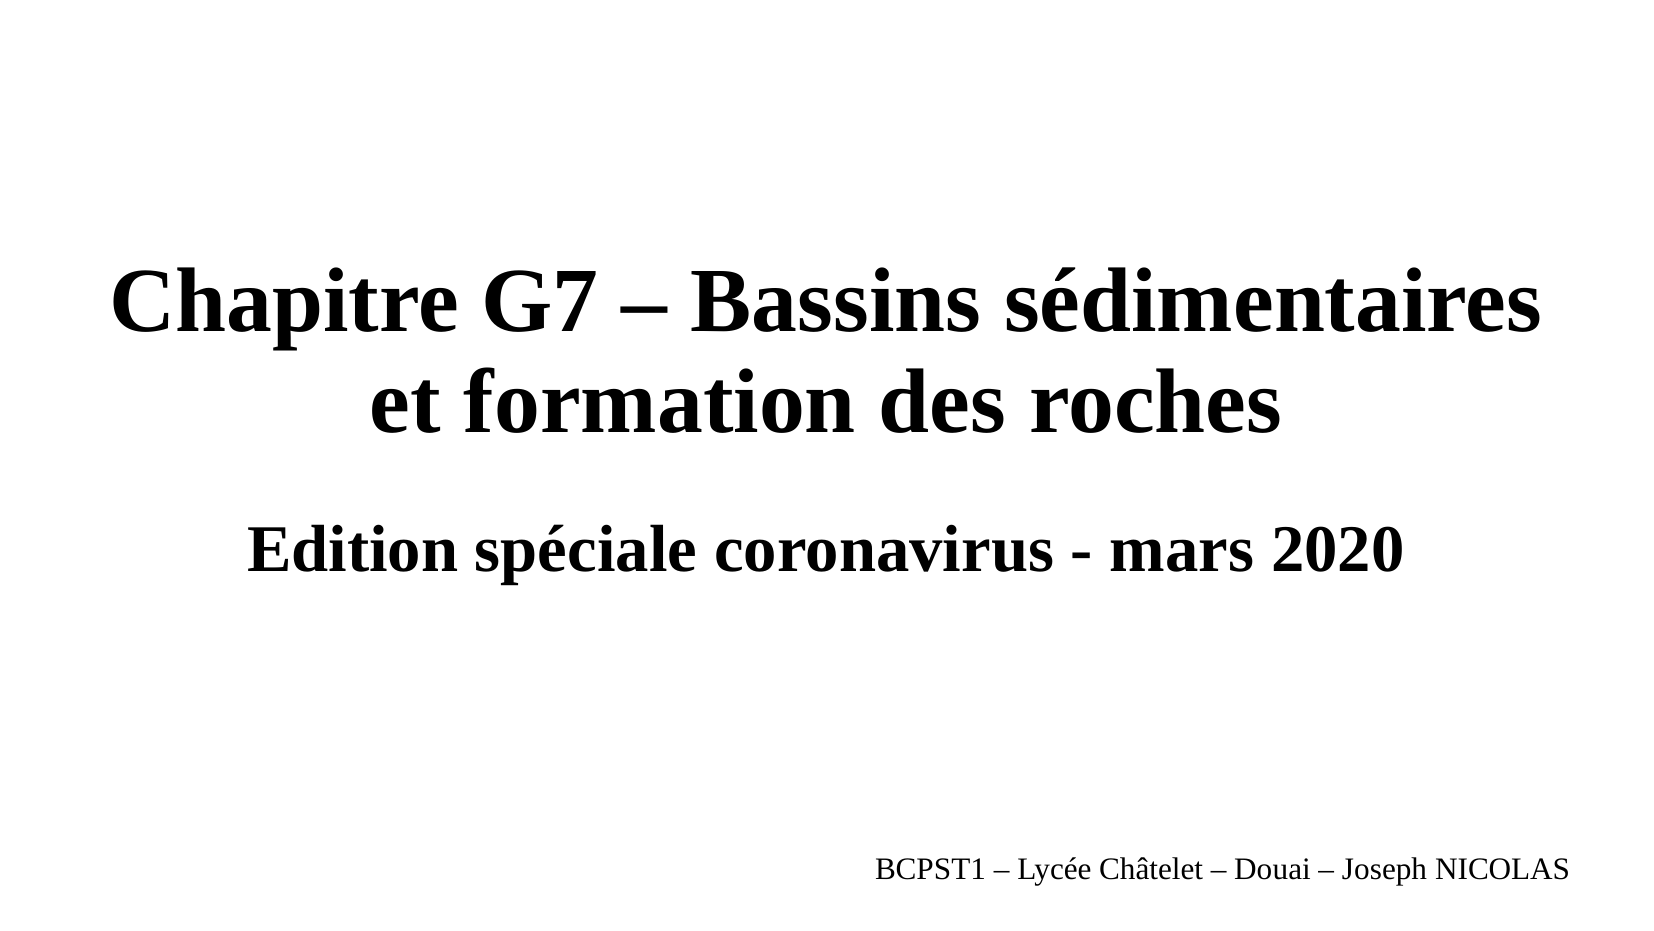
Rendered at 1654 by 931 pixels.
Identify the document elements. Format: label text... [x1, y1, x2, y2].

title Chapitre G7 – Bassins sédimentaires et formation des roches [82, 249, 1571, 453]
text_box Edition spéciale coronavirus - mars 2020 [82, 460, 1571, 638]
text_box BCPST1 – Lycée Châtelet – Douai – Joseph NICOLAS [637, 832, 1571, 905]
